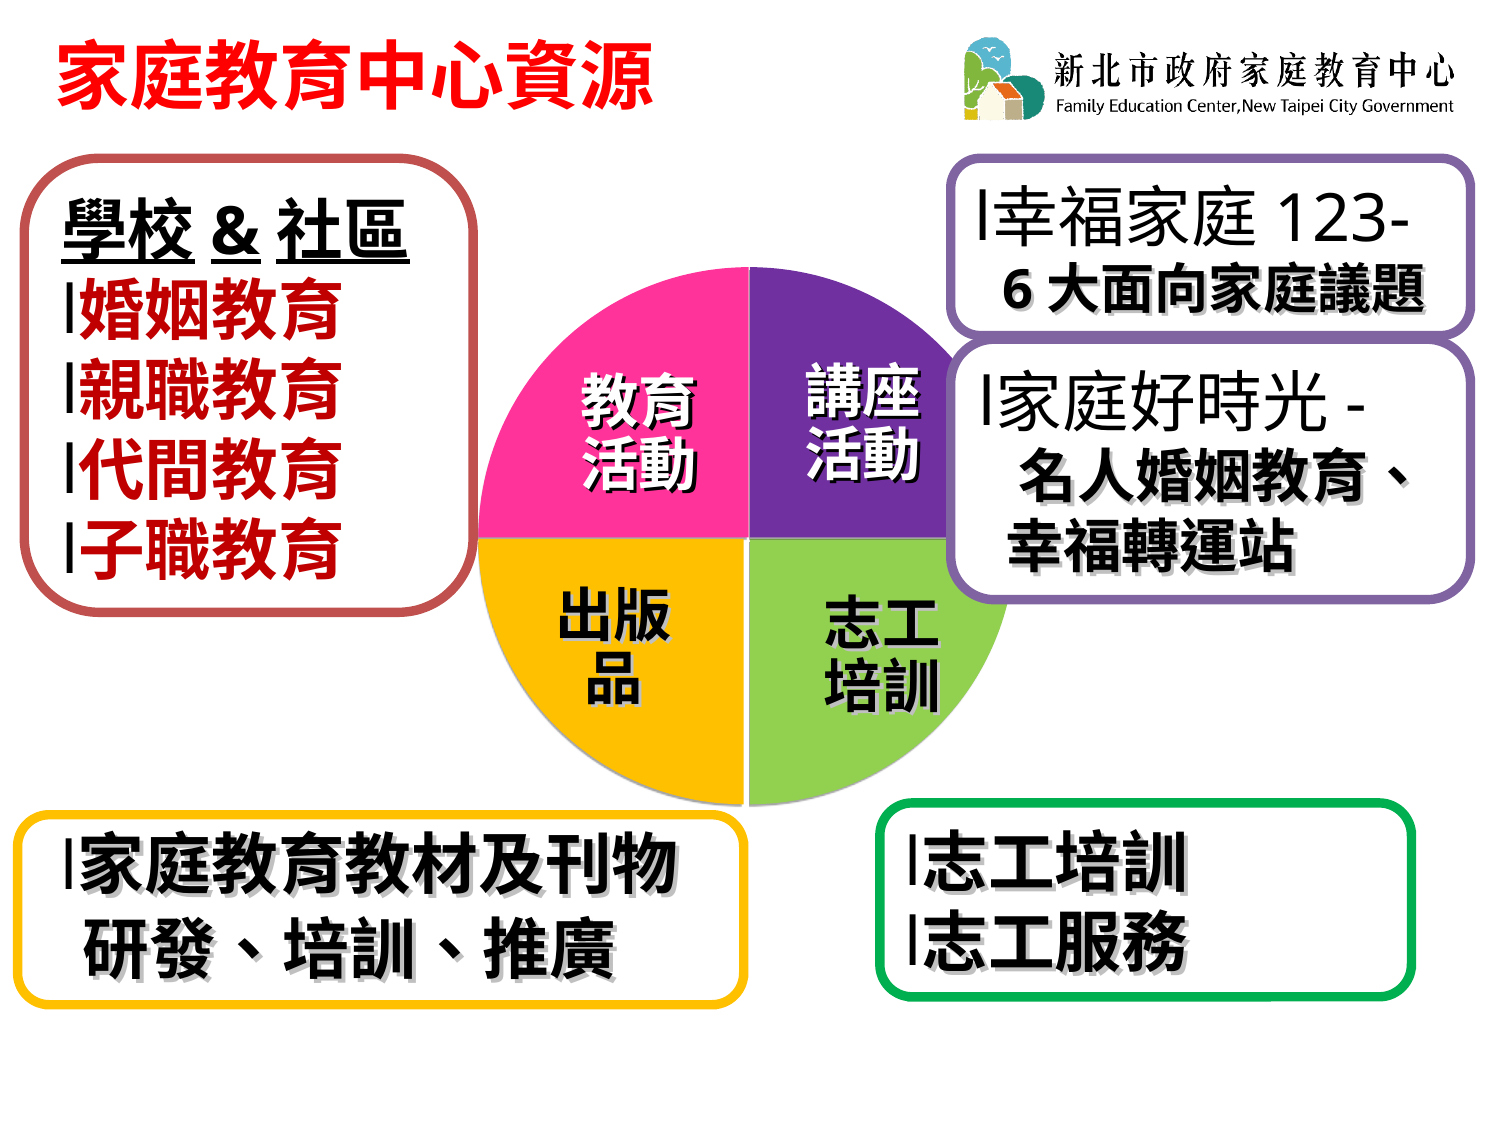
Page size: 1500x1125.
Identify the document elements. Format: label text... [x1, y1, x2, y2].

text_box 志工培訓 [790, 561, 974, 720]
text_box 幸福家庭123- 6大面向家庭議題 [950, 158, 1471, 336]
text_box 學校&社區 婚姻教育 親職教育 代間教育 子職教育 [24, 158, 474, 613]
text_box 家庭教育教材及刊物 研發、培訓、推廣 [17, 814, 744, 1005]
text_box 教育活動 [543, 339, 734, 530]
text_box 家庭好時光- 名人婚姻教育、 幸福轉運站 [950, 339, 1471, 600]
text_box 家庭教育中心資源 [0, 21, 1105, 128]
text_box 出版品 [520, 553, 707, 741]
text_box [478, 267, 950, 805]
text_box 講座活動 [767, 329, 958, 520]
text_box [974, 596, 1009, 682]
text_box 志工培訓 志工服務 [879, 802, 1412, 997]
